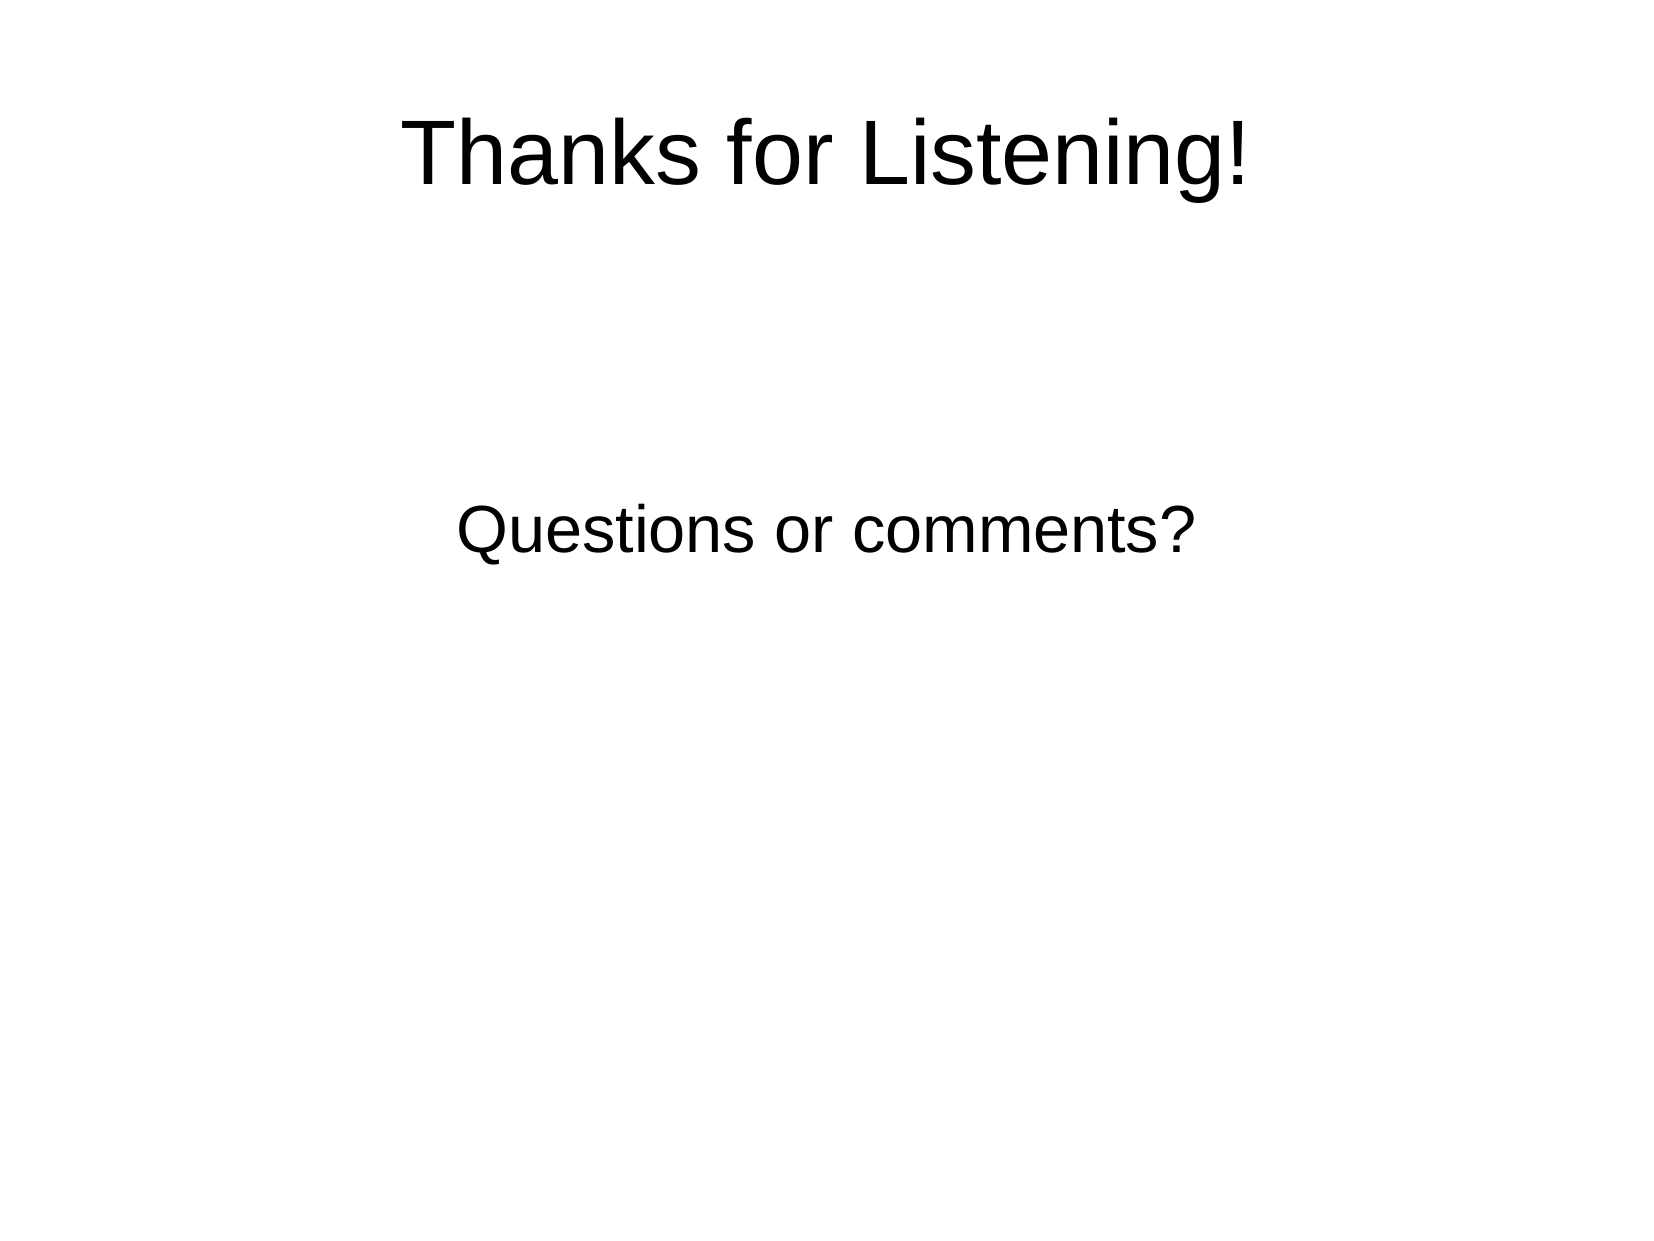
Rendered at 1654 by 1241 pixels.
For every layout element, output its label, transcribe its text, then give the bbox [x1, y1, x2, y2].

subtitle Questions or comments? [82, 49, 1571, 1010]
